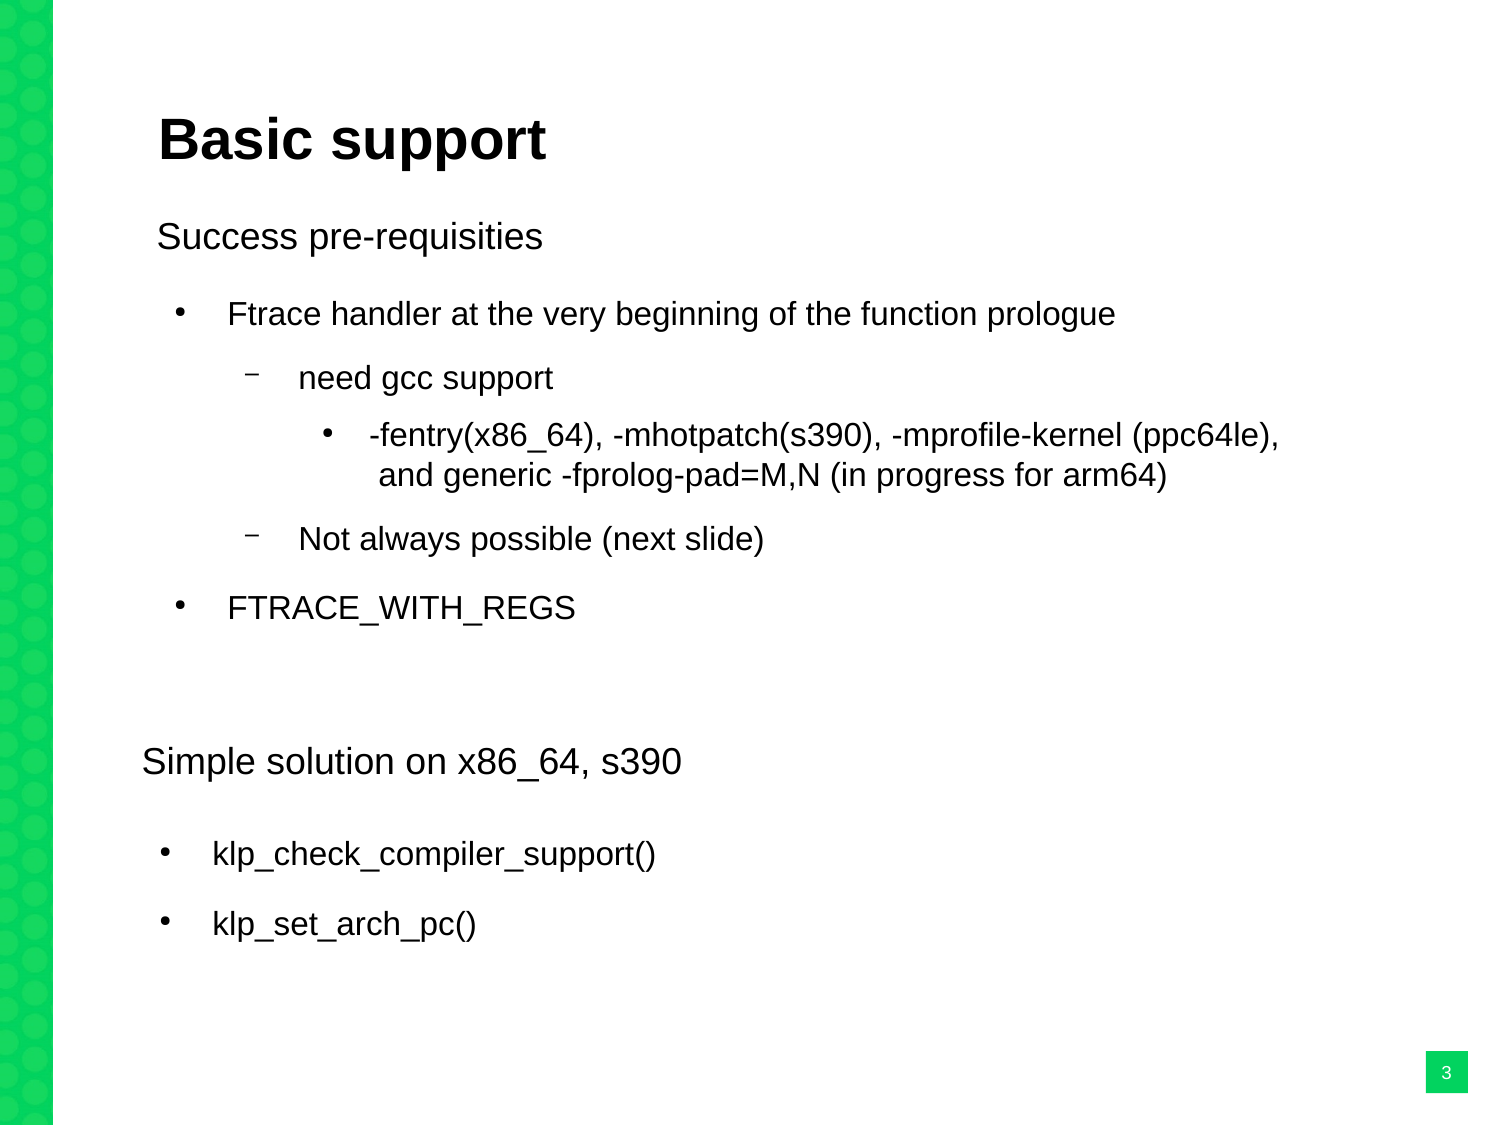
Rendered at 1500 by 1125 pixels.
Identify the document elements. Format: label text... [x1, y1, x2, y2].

list klp_check_compiler_support() klp_set_arch_pc() [126, 825, 1381, 961]
text_box <number> [1425, 1051, 1468, 1094]
list Simple solution on x86_64, s390 [126, 723, 1381, 796]
title Basic support [143, 94, 1397, 180]
picture [0, 0, 53, 1125]
list Success pre-requisities [141, 198, 1396, 271]
list Ftrace handler at the very beginning of the function prologue need gcc support -fentry(x86_64), -mhotpatch(s390), -mprofile-kernel (ppc64le), and generic -fprolog-pad=M,N (in progress for arm64) Not always possible (next slide) FTRACE_WITH_REGS [141, 285, 1396, 706]
